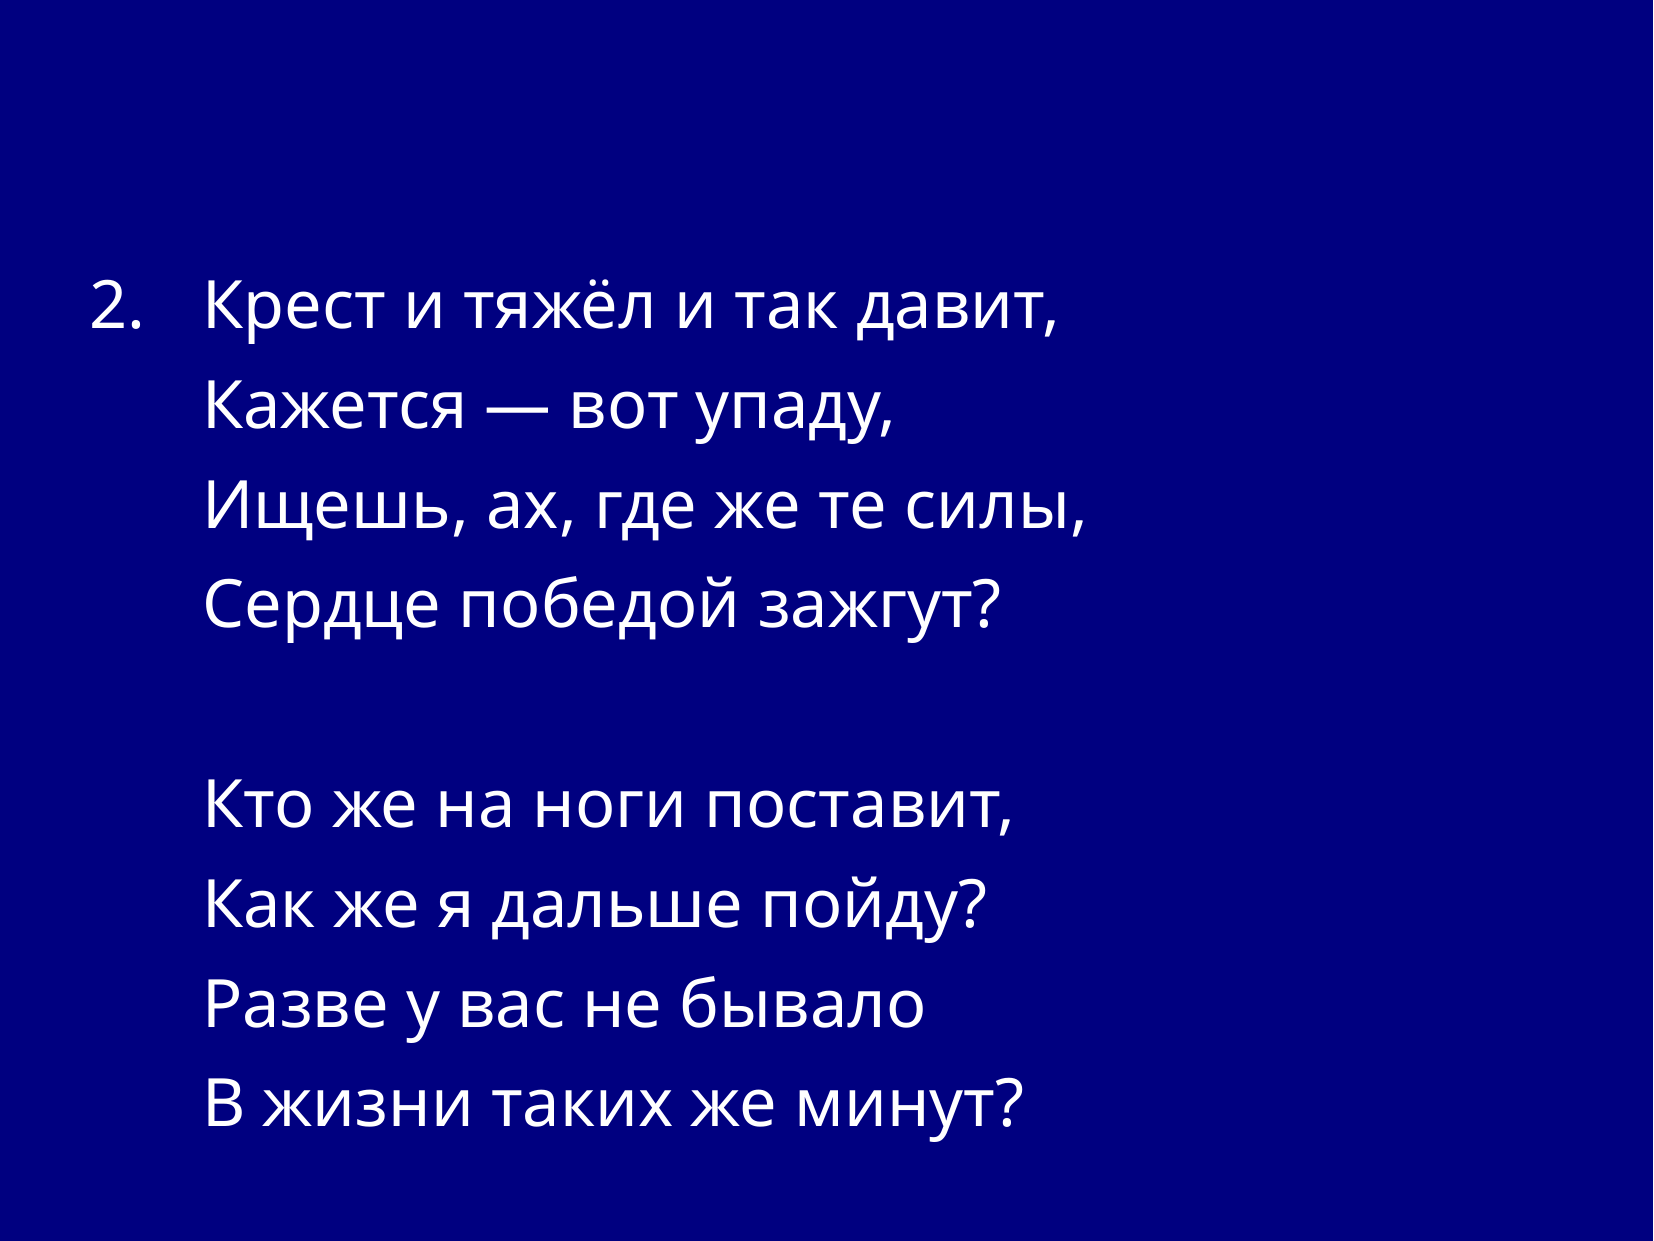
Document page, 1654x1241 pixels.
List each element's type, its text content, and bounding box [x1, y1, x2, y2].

text_box 2. Крест и тяжёл и так давит, Кажется — вот упаду, Ищешь, ах, где же те силы, Сердце победой зажгут? Кто же на ноги поставит, Как же я дальше пойду? Разве у вас не бывало В жизни таких же минут? [75, 150, 1576, 1163]
